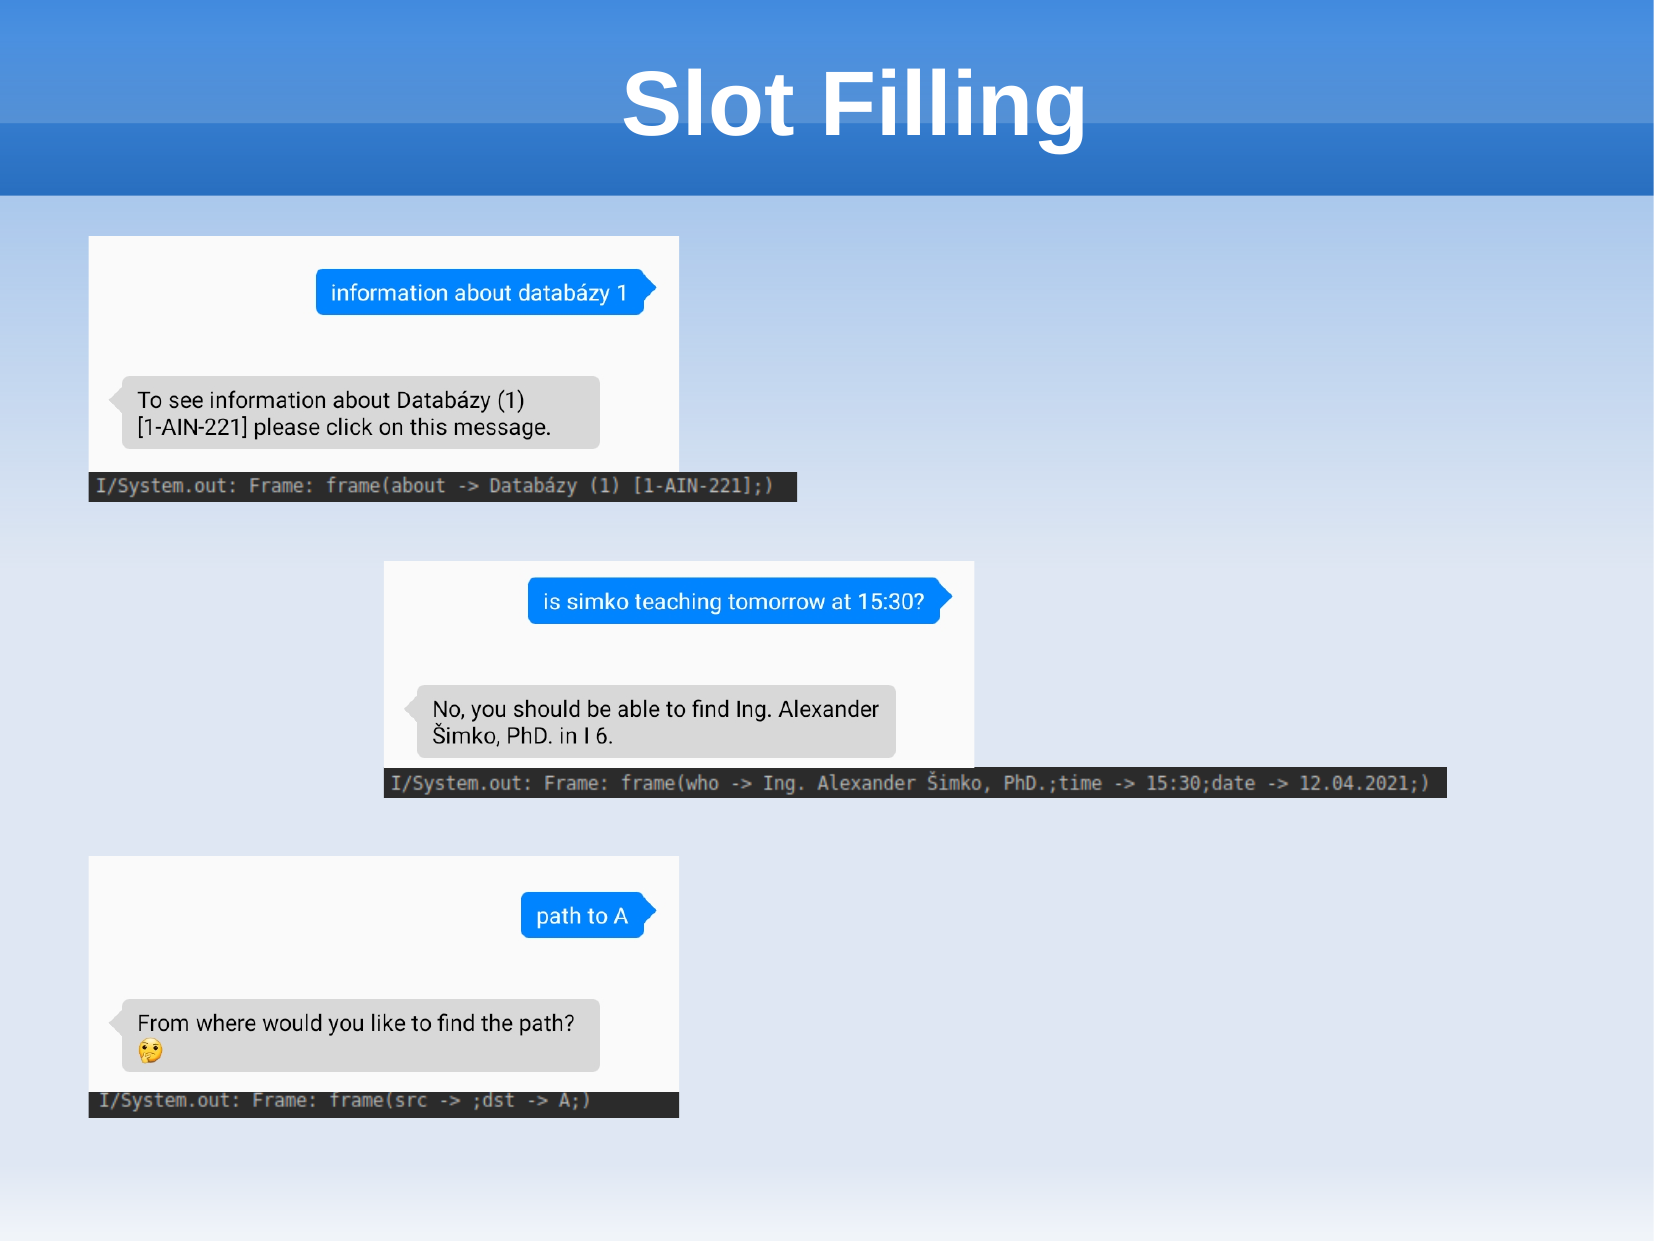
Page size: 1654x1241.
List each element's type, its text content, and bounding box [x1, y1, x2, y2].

picture [0, 0, 1654, 1241]
title Slot Filling [76, 0, 1565, 208]
